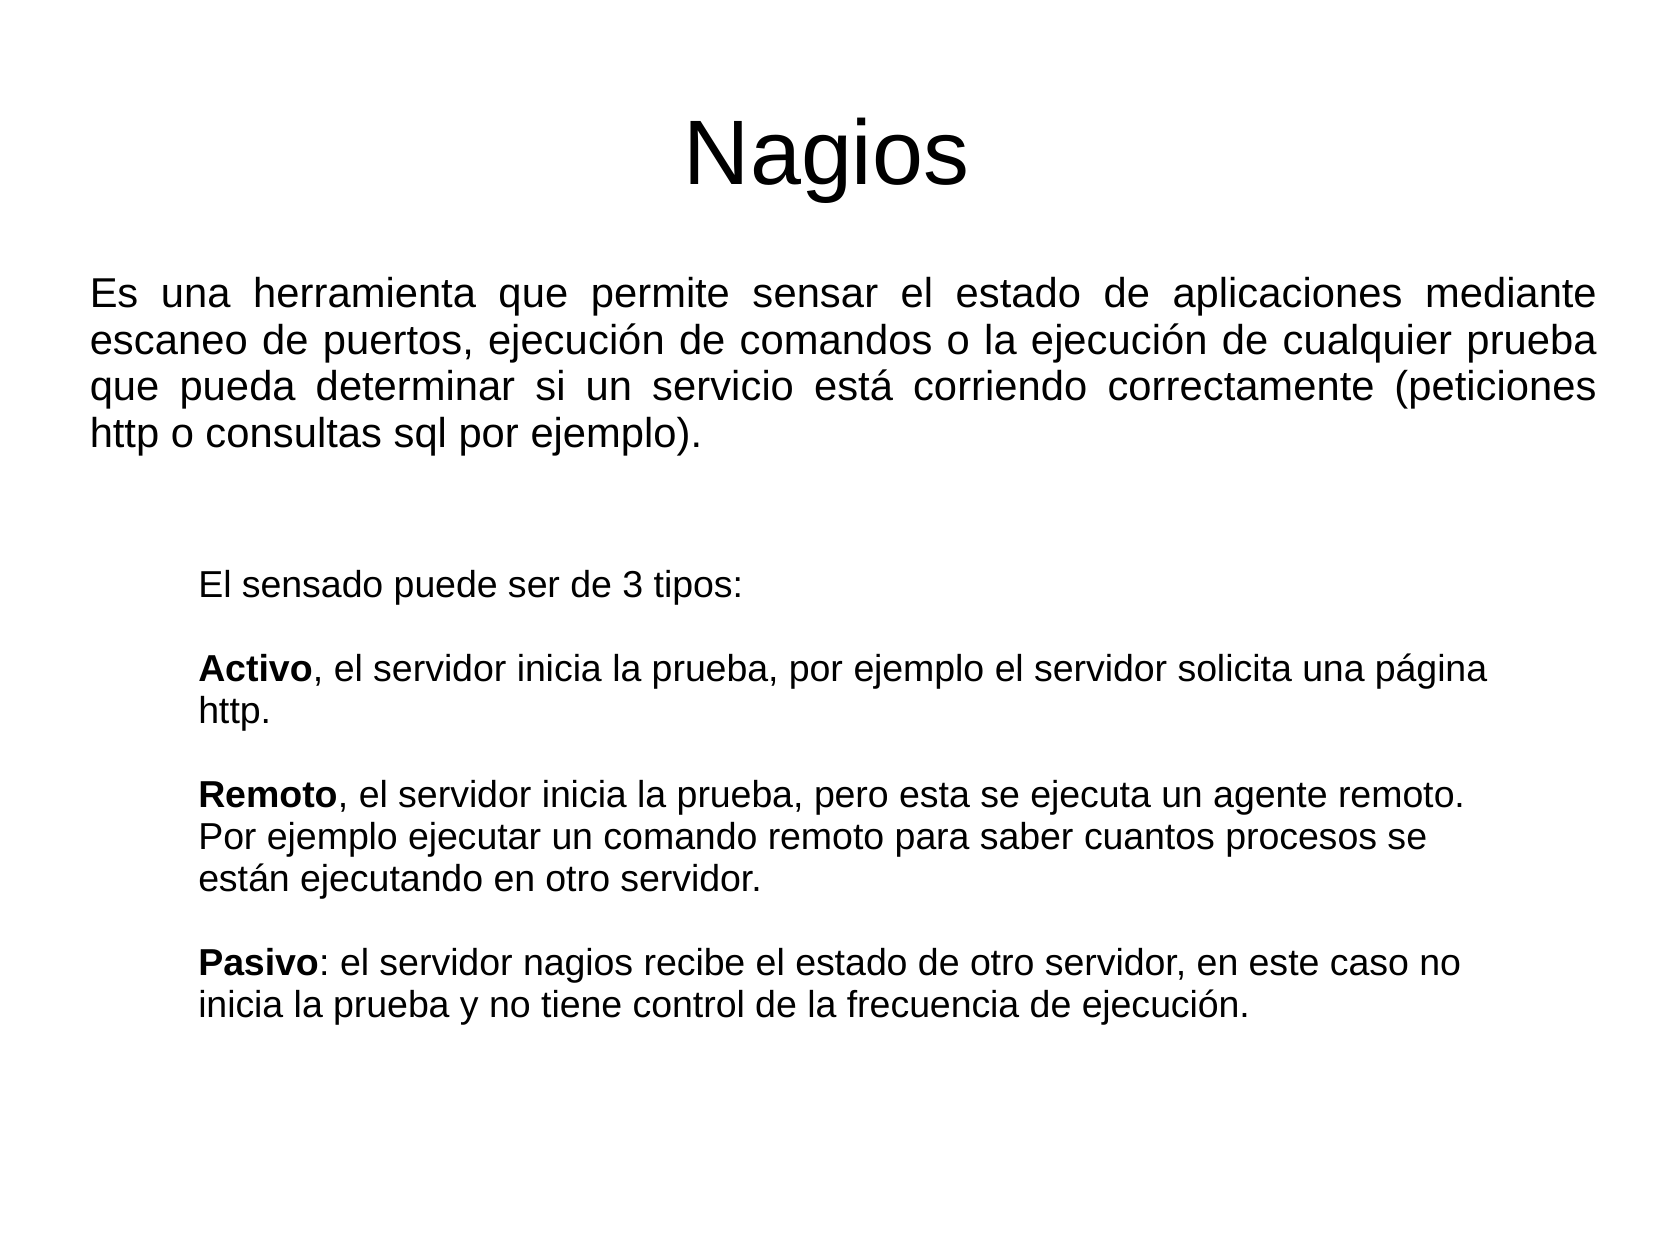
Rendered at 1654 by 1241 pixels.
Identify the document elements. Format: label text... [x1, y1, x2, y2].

text_box Es una herramienta que permite sensar el estado de aplicaciones mediante escaneo de puertos, ejecución de comandos o la ejecución de cualquier prueba que pueda determinar si un servicio está corriendo correctamente (peticiones http o consultas sql por ejemplo). [75, 262, 1613, 464]
text_box El sensado puede ser de 3 tipos: Activo, el servidor inicia la prueba, por ejemplo el servidor solicita una página http. Remoto, el servidor inicia la prueba, pero esta se ejecuta un agente remoto. Por ejemplo ejecutar un comando remoto para saber cuantos procesos se están ejecutando en otro servidor. Pasivo: el servidor nagios recibe el estado de otro servidor, en este caso no inicia la prueba y no tiene control de la frecuencia de ejecución. [183, 556, 1534, 1076]
title Nagios [82, 49, 1571, 257]
